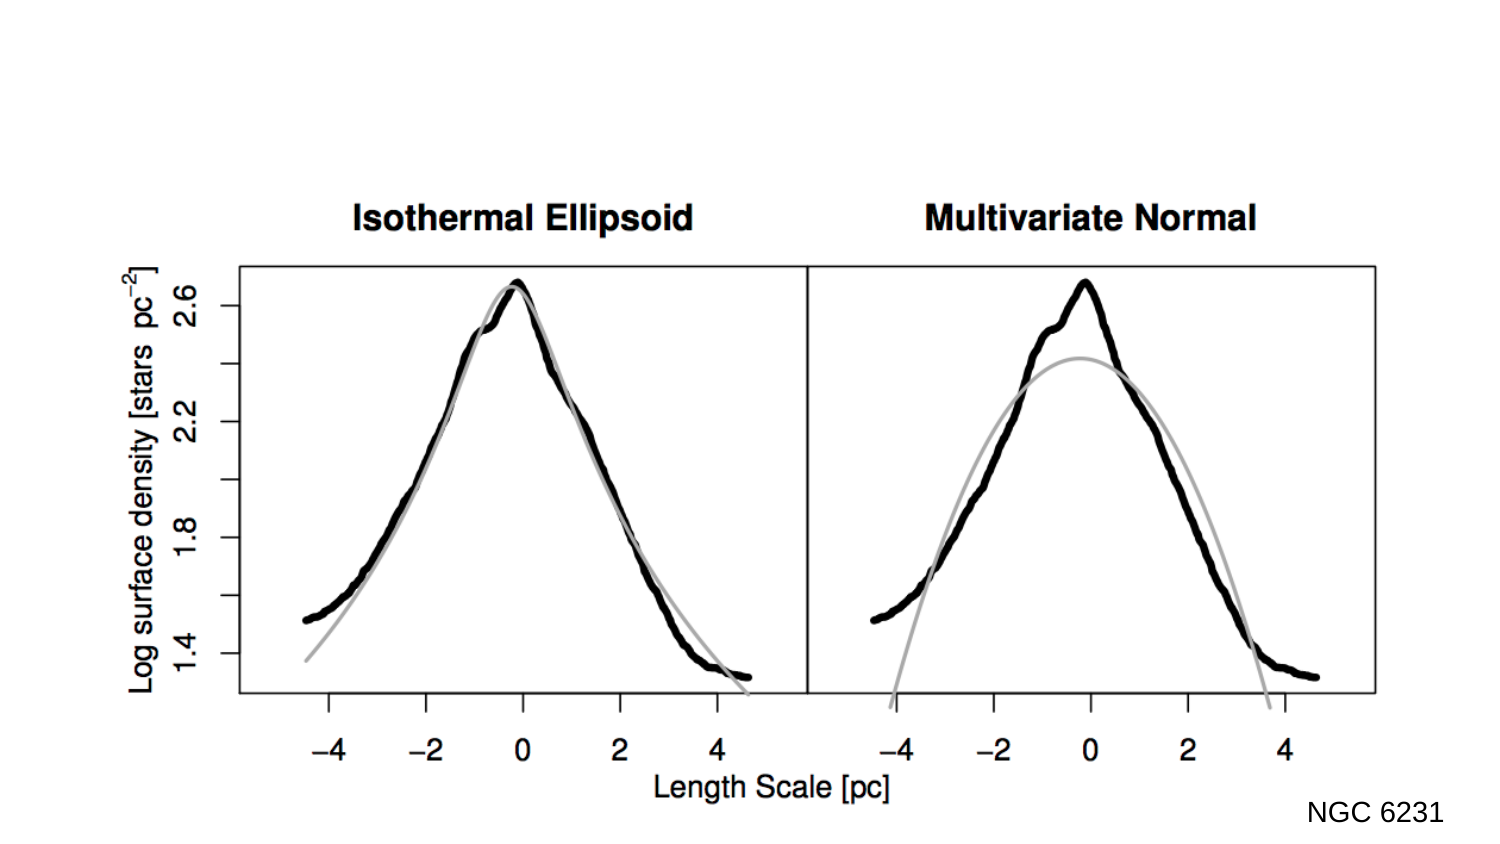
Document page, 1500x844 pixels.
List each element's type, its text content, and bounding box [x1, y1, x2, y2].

picture [112, 191, 1401, 819]
text_box NGC 6231 [1291, 778, 1469, 844]
